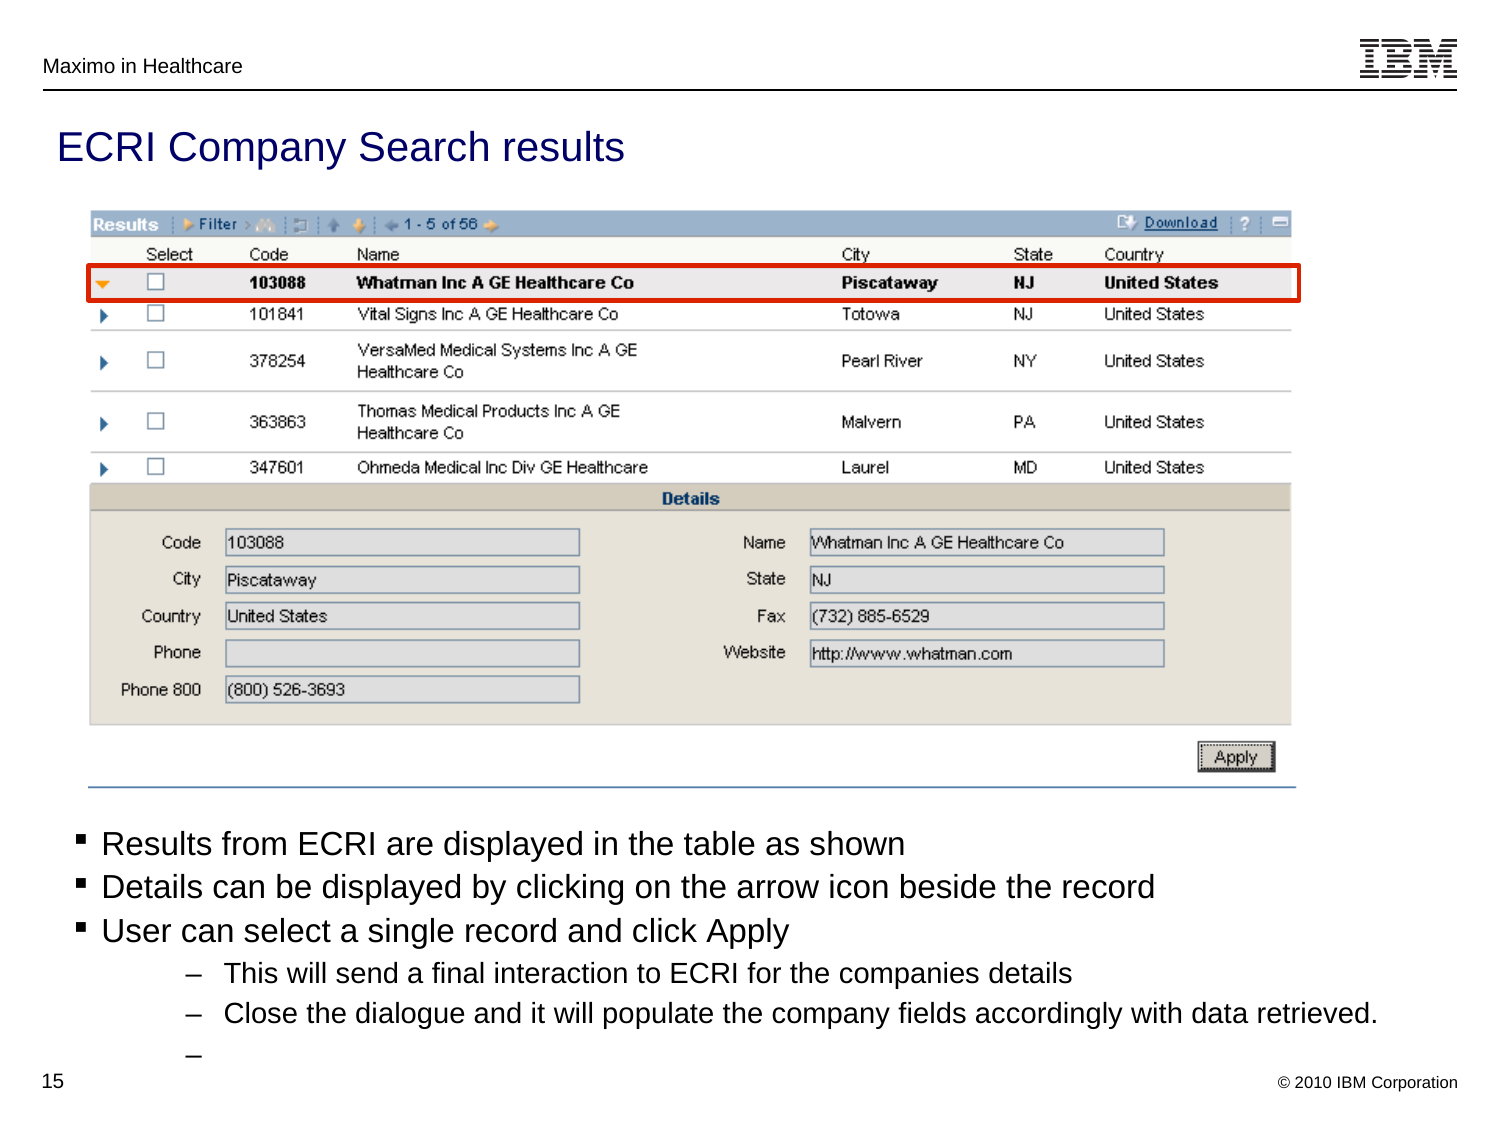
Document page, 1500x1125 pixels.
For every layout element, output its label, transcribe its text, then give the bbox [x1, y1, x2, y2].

list Results from ECRI are displayed in the table as shown Details can be displayed by clicking on the arrow icon beside the record User can select a single record and click Apply This will send a final interaction to ECRI for the companies details Close the dialogue and it will populate the company fields accordingly with data retrieved. [73, 826, 1495, 1076]
picture [1360, 39, 1457, 78]
picture [91, 268, 1297, 298]
title ECRI Company Search results [41, 100, 1480, 191]
picture [88, 206, 1312, 793]
